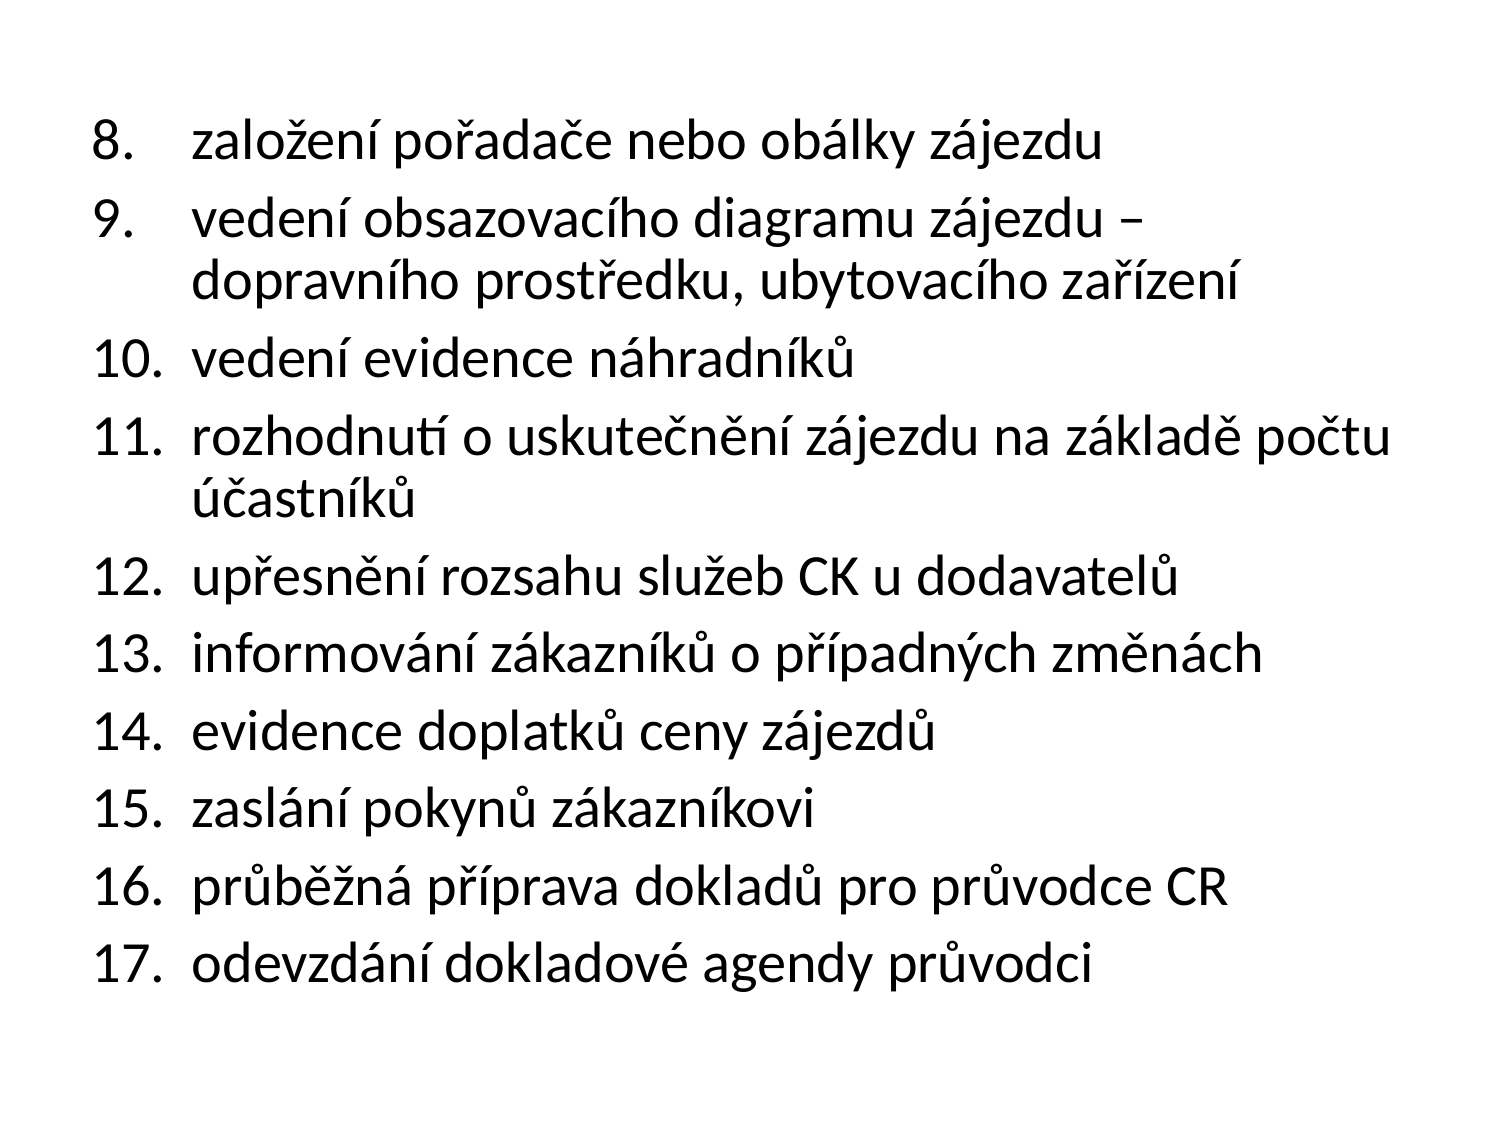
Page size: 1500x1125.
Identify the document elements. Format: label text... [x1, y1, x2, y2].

list 8. založení pořadače nebo obálky zájezdu vedení obsazovacího diagramu zájezdu – dopravního prostředku, ubytovacího zařízení vedení evidence náhradníků rozhodnutí o uskutečnění zájezdu na základě počtu účastníků upřesnění rozsahu služeb CK u dodavatelů informování zákazníků o případných změnách evidence doplatků ceny zájezdů zaslání pokynů zákazníkovi průběžná příprava dokladů pro průvodce CR odevzdání dokladové agendy průvodci [76, 101, 1427, 1010]
